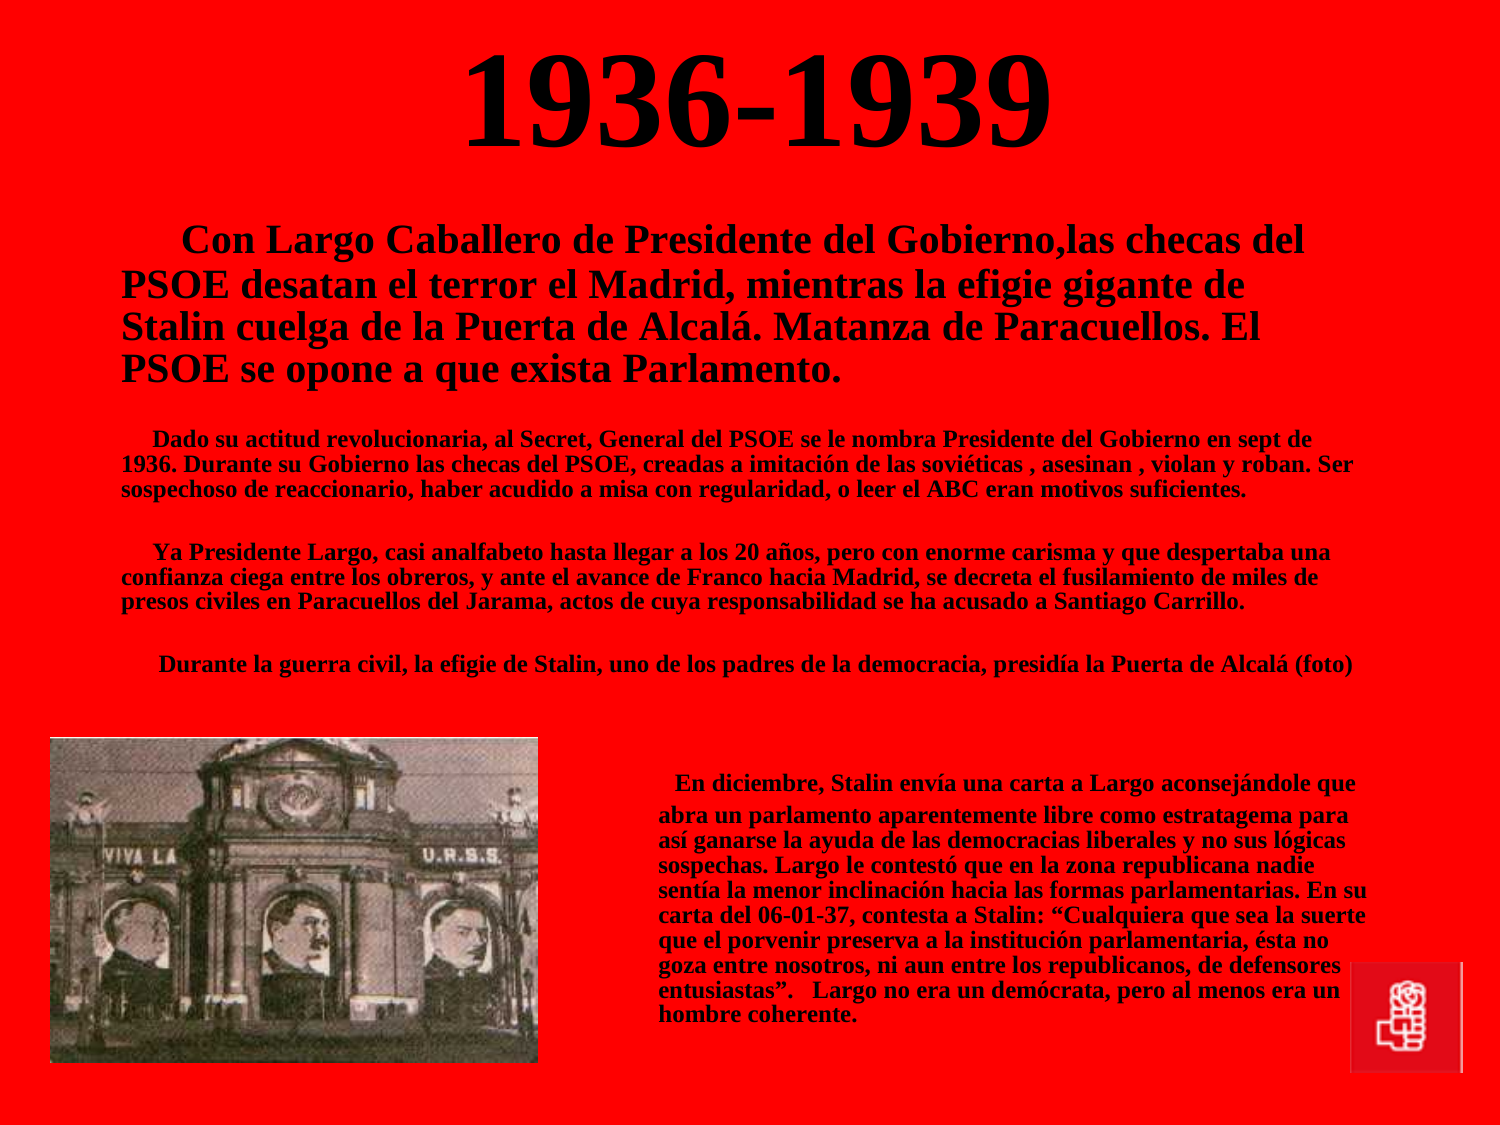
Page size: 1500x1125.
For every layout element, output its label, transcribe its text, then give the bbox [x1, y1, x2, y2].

list En diciembre, Stalin envía una carta a Largo aconsejándole que abra un parlamento aparentemente libre como estratagema para así ganarse la ayuda de las democracias liberales y no sus lógicas sospechas. Largo le contestó que en la zona republicana nadie sentía la menor inclinación hacia las formas parlamentarias. En su carta del 06-01-37, contesta a Stalin: “Cualquiera que sea la suerte que el porvenir preserva a la institución parlamentaria, ésta no goza entre nosotros, ni aun entre los republicanos, de defensores entusiastas”. Largo no era un demócrata, pero al menos era un hombre coherente. [587, 737, 1388, 1063]
list Con Largo Caballero de Presidente del Gobierno,las checas del PSOE desatan el terror el Madrid, mientras la efigie gigante de Stalin cuelga de la Puerta de Alcalá. Matanza de Paracuellos. El PSOE se opone a que exista Parlamento. Dado su actitud revolucionaria, al Secret, General del PSOE se le nombra Presidente del Gobierno en sept de 1936. Durante su Gobierno las checas del PSOE, creadas a imitación de las soviéticas , asesinan , violan y roban. Ser sospechoso de reaccionario, haber acudido a misa con regularidad, o leer el ABC eran motivos suficientes. Ya Presidente Largo, casi analfabeto hasta llegar a los 20 años, pero con enorme carisma y que despertaba una confianza ciega entre los obreros, y ante el avance de Franco hacia Madrid, se decreta el fusilamiento de miles de presos civiles en Paracuellos del Jarama, actos de cuya responsabilidad se ha acusado a Santiago Carrillo. Durante la guerra civil, la efigie de Stalin, uno de los padres de la democracia, presidía la Puerta de Alcalá (foto) [50, 199, 1375, 738]
picture [1350, 962, 1463, 1073]
title 1936-1939 [125, 9, 1388, 191]
picture [50, 737, 538, 1063]
